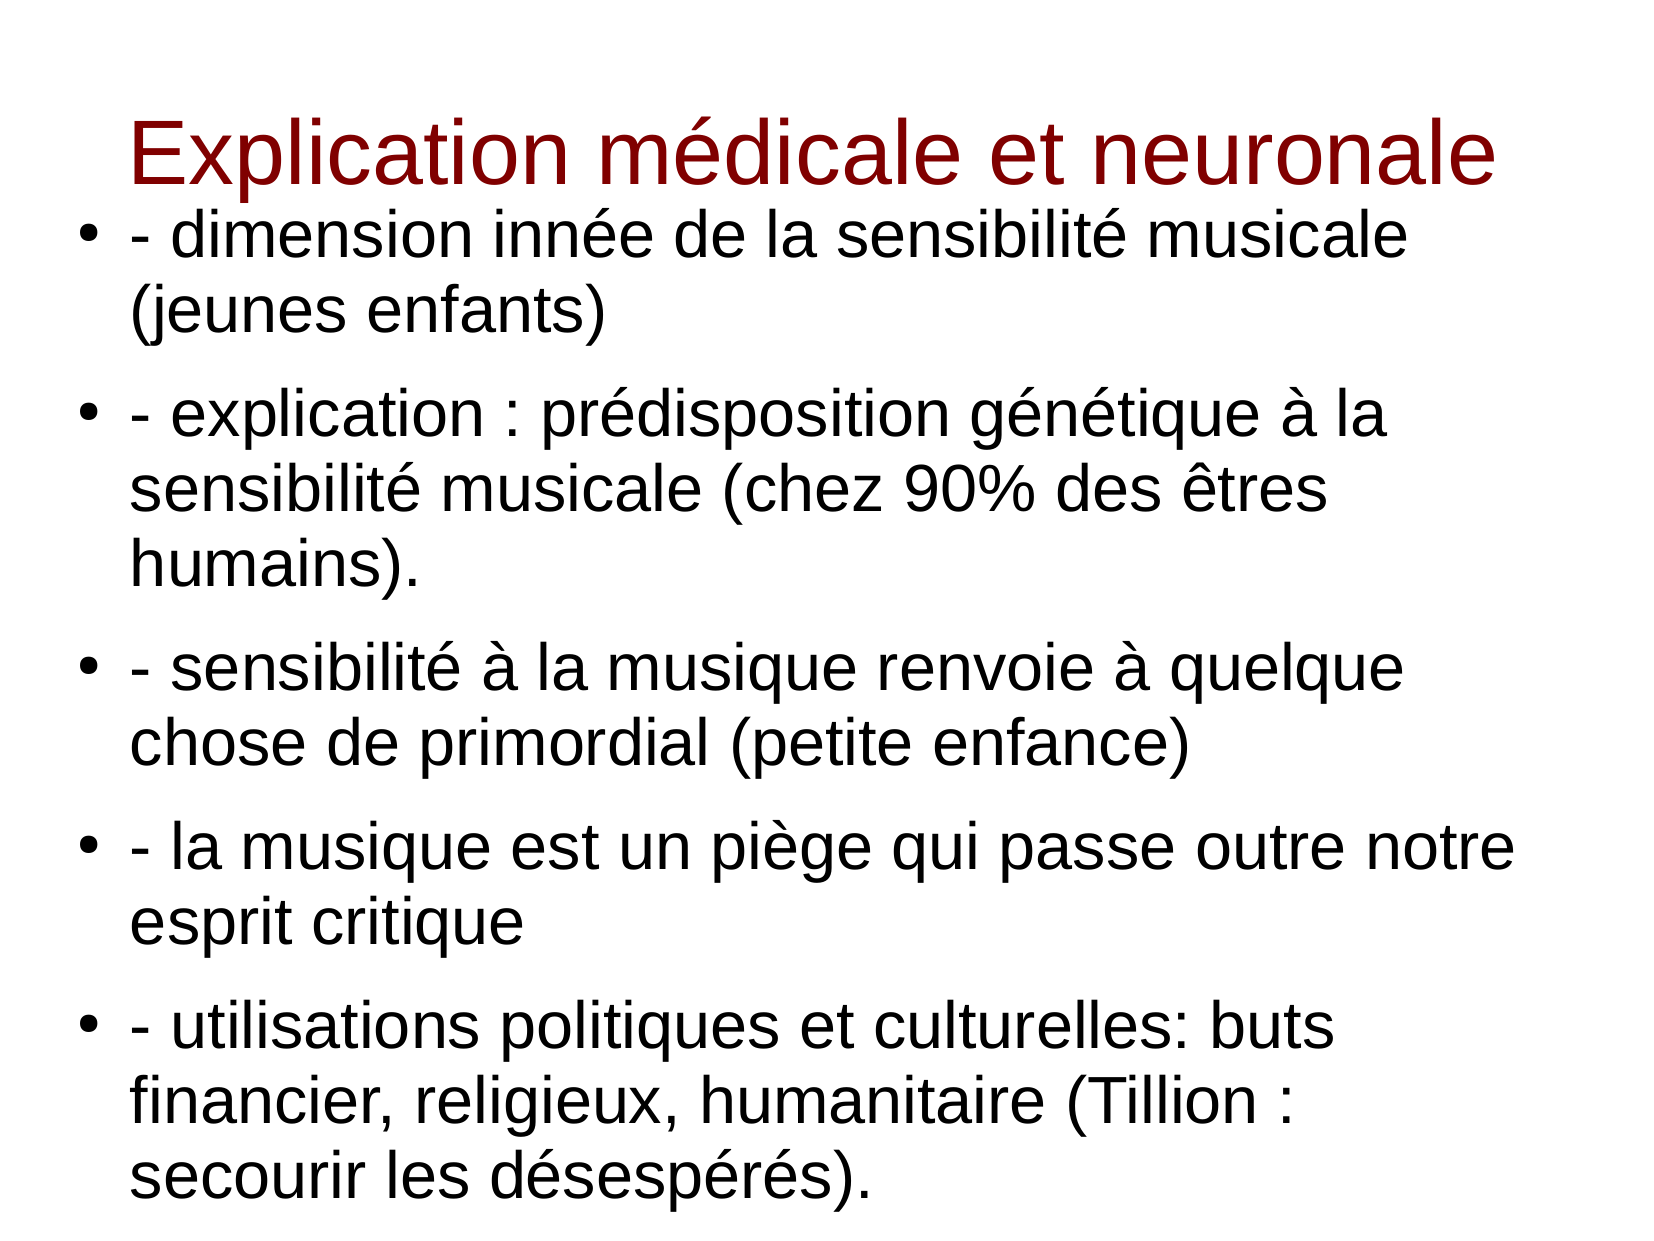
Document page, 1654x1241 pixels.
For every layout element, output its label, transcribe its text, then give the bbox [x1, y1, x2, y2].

title Explication médicale et neuronale [82, 49, 1571, 257]
list - dimension innée de la sensibilité musicale (jeunes enfants) - explication : prédisposition génétique à la sensibilité musicale (chez 90% des êtres humains). - sensibilité à la musique renvoie à quelque chose de primordial (petite enfance) - la musique est un piège qui passe outre notre esprit critique - utilisations politiques et culturelles: buts financier, religieux, humanitaire (Tillion : secourir les désespérés). [59, 197, 1548, 1213]
